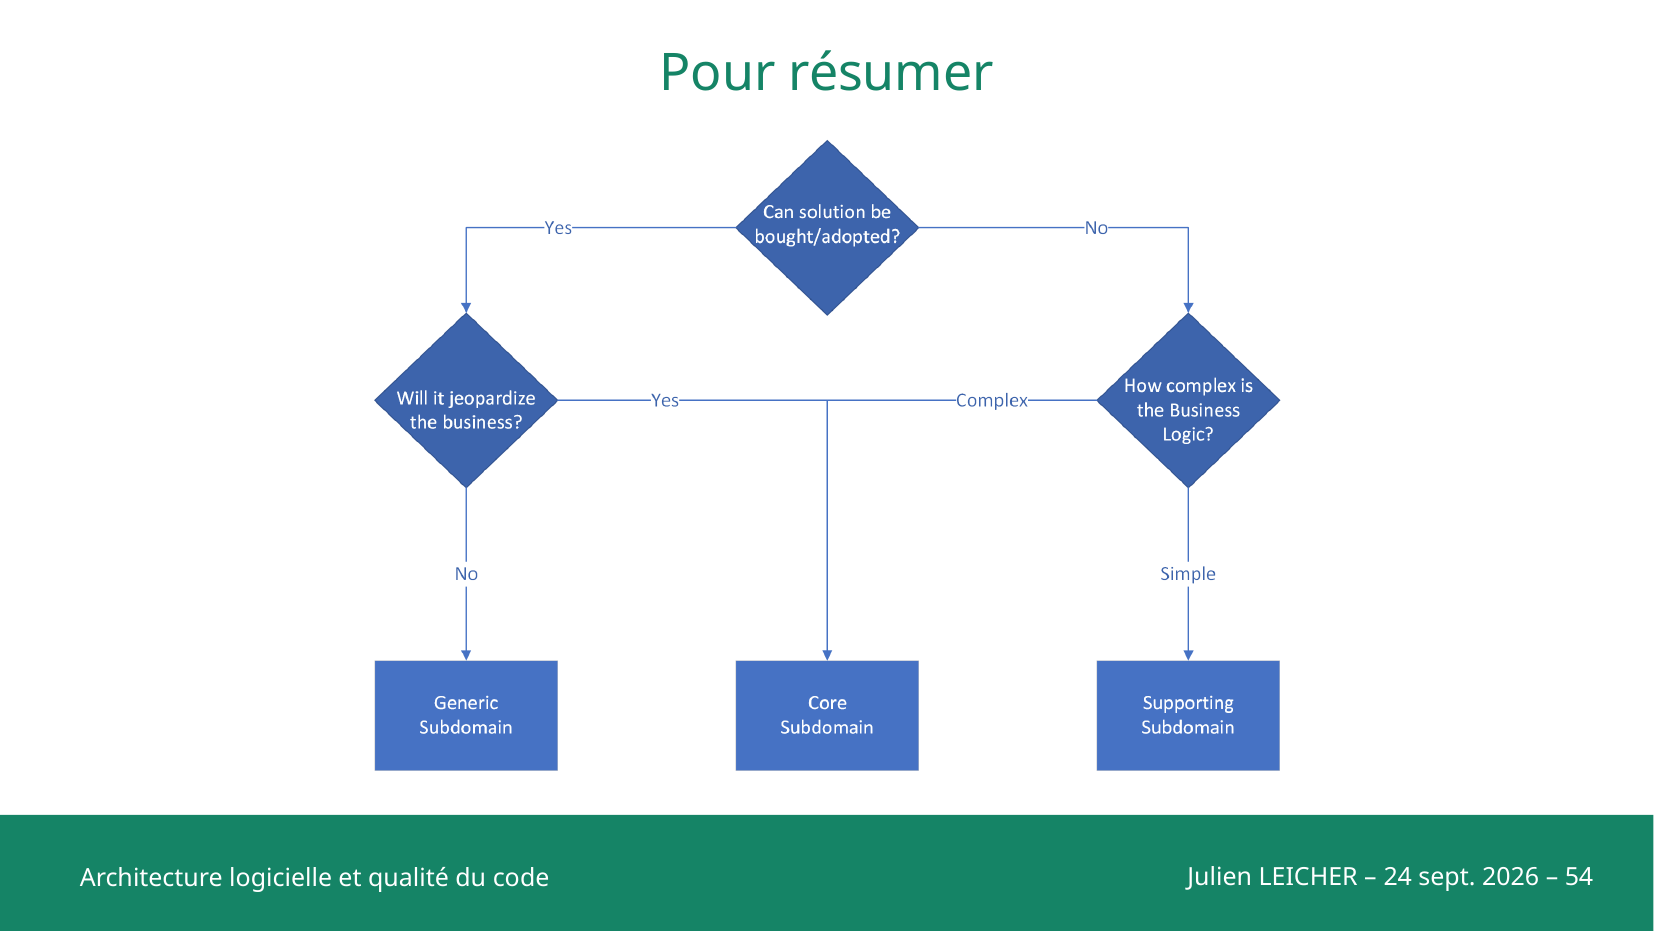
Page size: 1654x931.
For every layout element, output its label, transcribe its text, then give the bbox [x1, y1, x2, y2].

picture [373, 139, 1281, 814]
text_box Julien LEICHER – 7 mars 2022 – <numéro> [0, 814, 1654, 931]
text_box Architecture logicielle et qualité du code [64, 852, 798, 898]
text_box Pour résumer [0, 27, 1654, 113]
